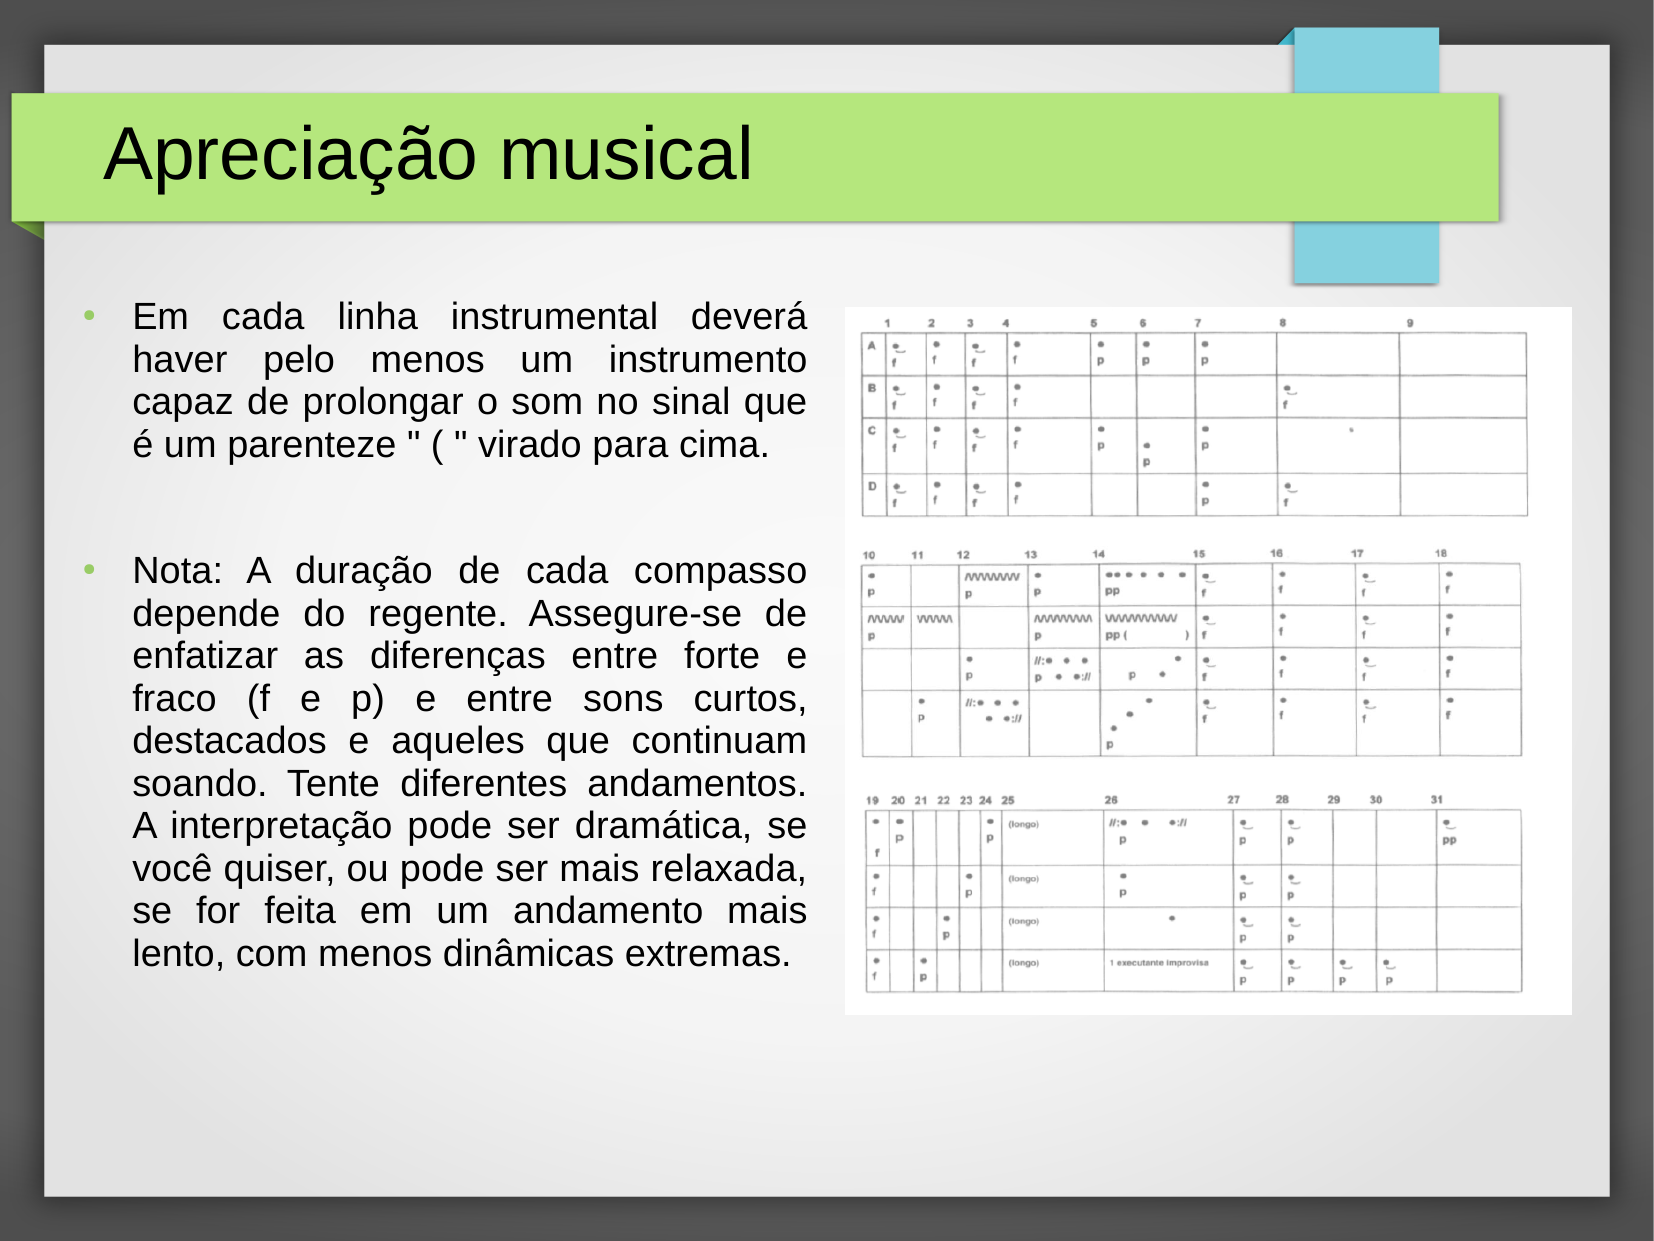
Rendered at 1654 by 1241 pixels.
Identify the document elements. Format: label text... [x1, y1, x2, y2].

picture [0, 0, 1654, 1241]
title Apreciação musical [82, 94, 1264, 213]
list Em cada linha instrumental deverá haver pelo menos um instrumento capaz de prolongar o som no sinal que é um parenteze " ( " virado para cima. Nota: A duração de cada compasso depende do regente. Assegure-se de enfatizar as diferenças entre forte e fraco (f e p) e entre sons curtos, destacados e aqueles que continuam soando. Tente diferentes andamentos. A interpretação pode ser dramática, se você quiser, ou pode ser mais relaxada, se for feita em um andamento mais lento, com menos dinâmicas extremas. [82, 295, 809, 1015]
